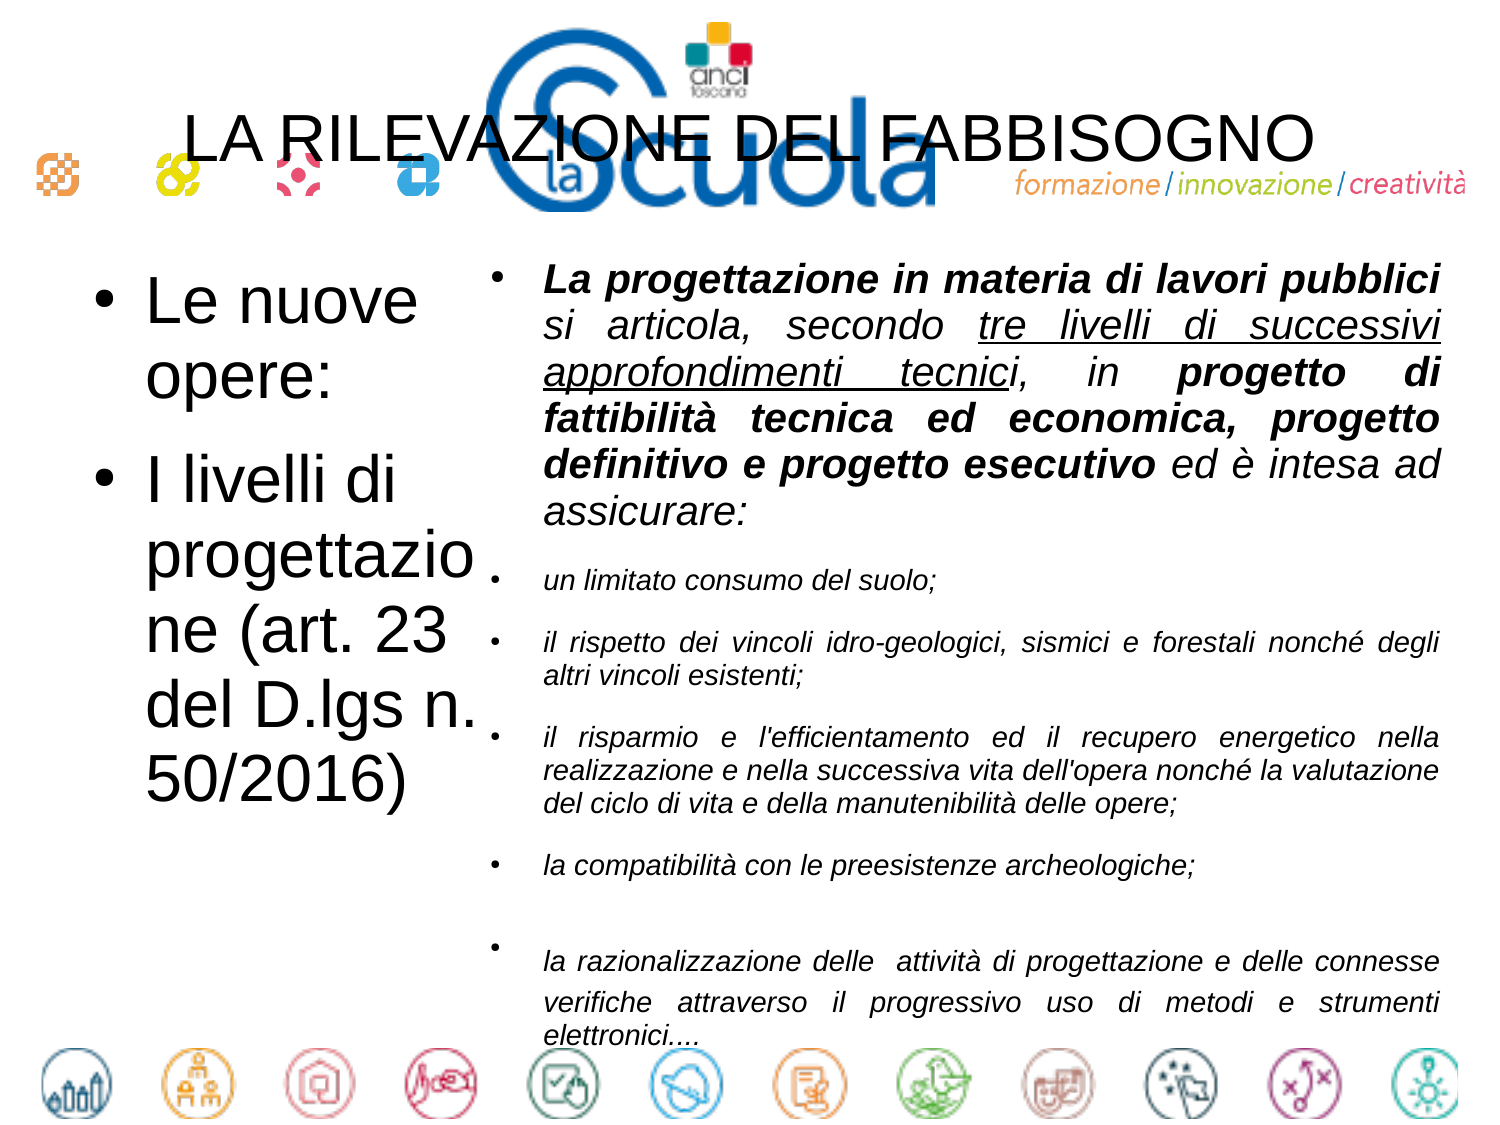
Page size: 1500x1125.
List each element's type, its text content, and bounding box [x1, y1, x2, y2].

title LA RILEVAZIONE DEL FABBISOGNO [75, 44, 1425, 233]
list La progettazione in materia di lavori pubblici si articola, secondo tre livelli di successivi approfondimenti tecnici, in progetto di fattibilità tecnica ed economica, progetto definitivo e progetto esecutivo ed è intesa ad assicurare: un limitato consumo del suolo; il rispetto dei vincoli idro-geologici, sismici e forestali nonché degli altri vincoli esistenti; il risparmio e l'efficientamento ed il recupero energetico nella realizzazione e nella successiva vita dell'opera nonché la valutazione del ciclo di vita e della manutenibilità delle opere; la compatibilità con le preesistenze archeologiche; la razionalizzazione delle attività di progettazione e delle connesse verifiche attraverso il progressivo uso di metodi e strumenti elettronici.... [472, 255, 1441, 1125]
list Le nuove opere: I livelli di progettazione (art. 23 del D.lgs n. 50/2016) [75, 263, 472, 1125]
